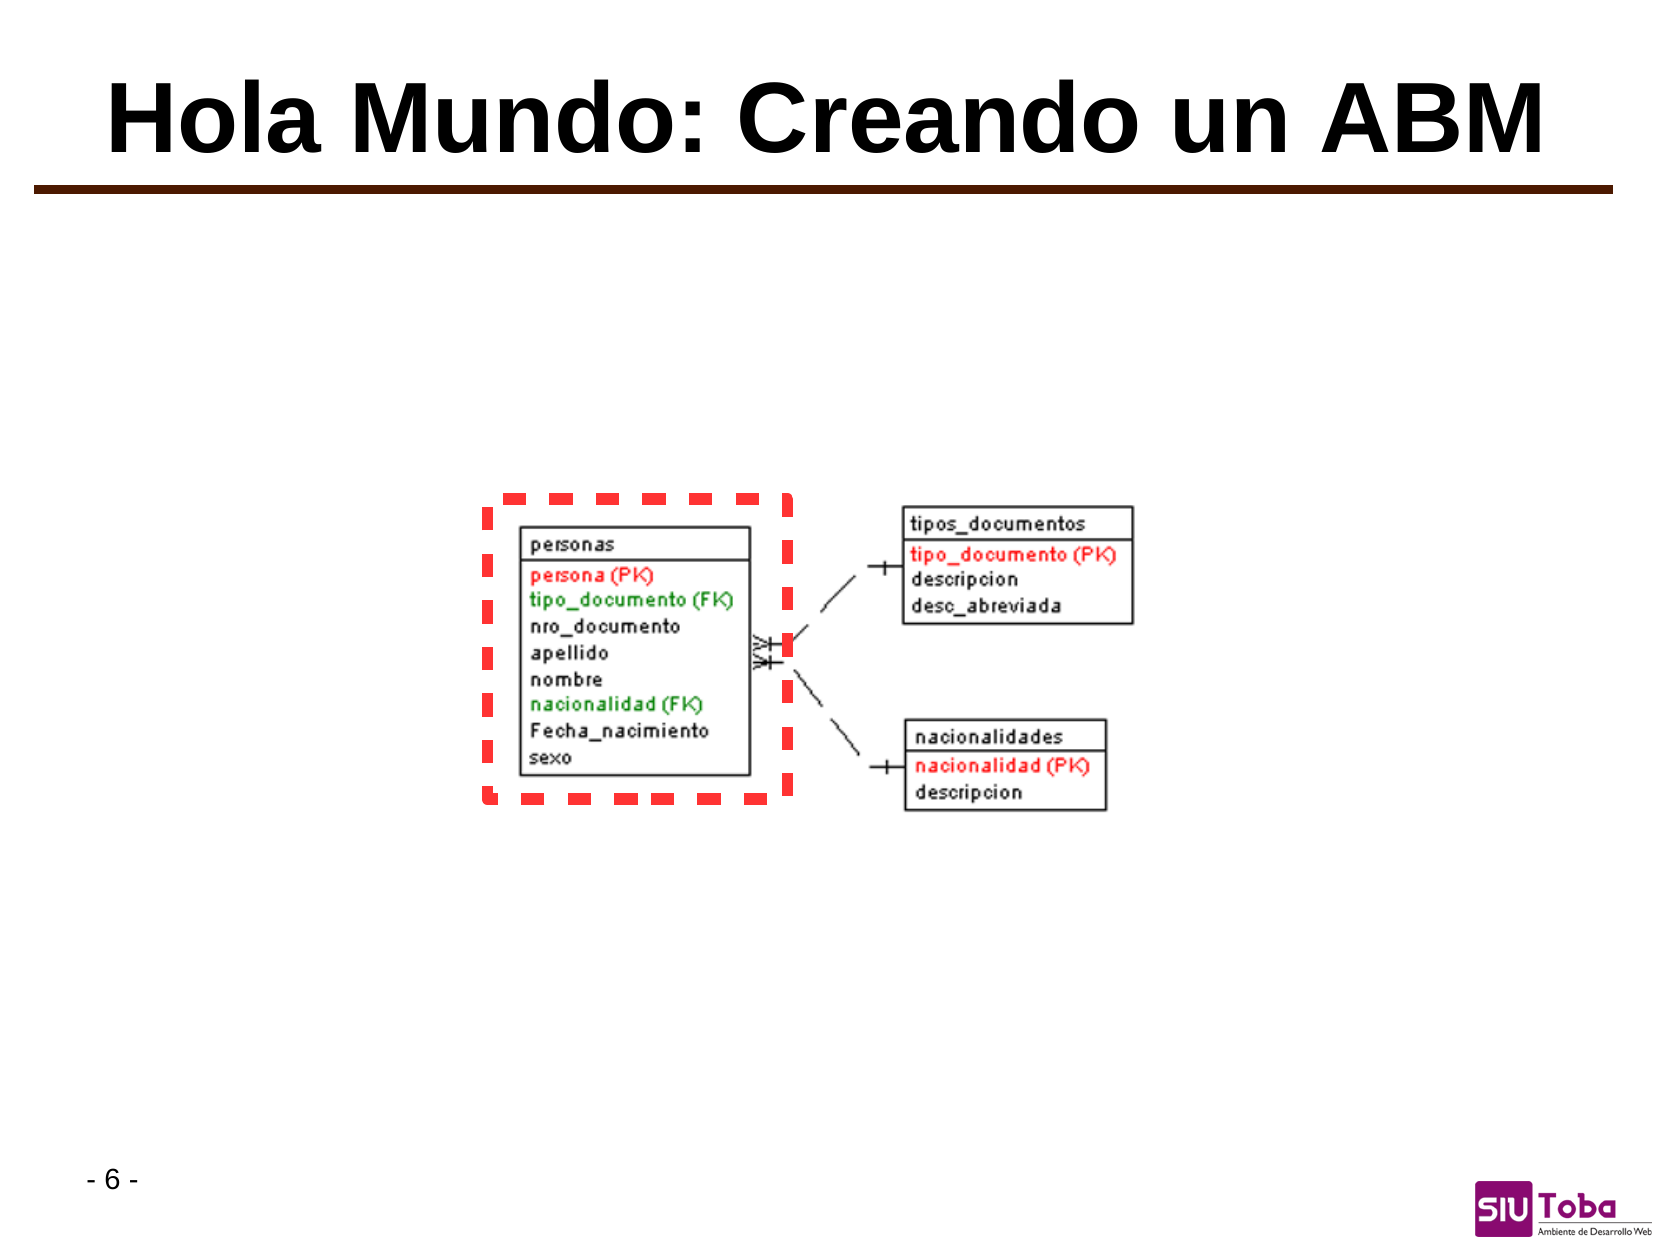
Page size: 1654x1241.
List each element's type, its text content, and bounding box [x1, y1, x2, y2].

picture [1475, 1181, 1652, 1237]
picture [442, 418, 1224, 881]
title Hola Mundo: Creando un ABM [58, 47, 1594, 188]
